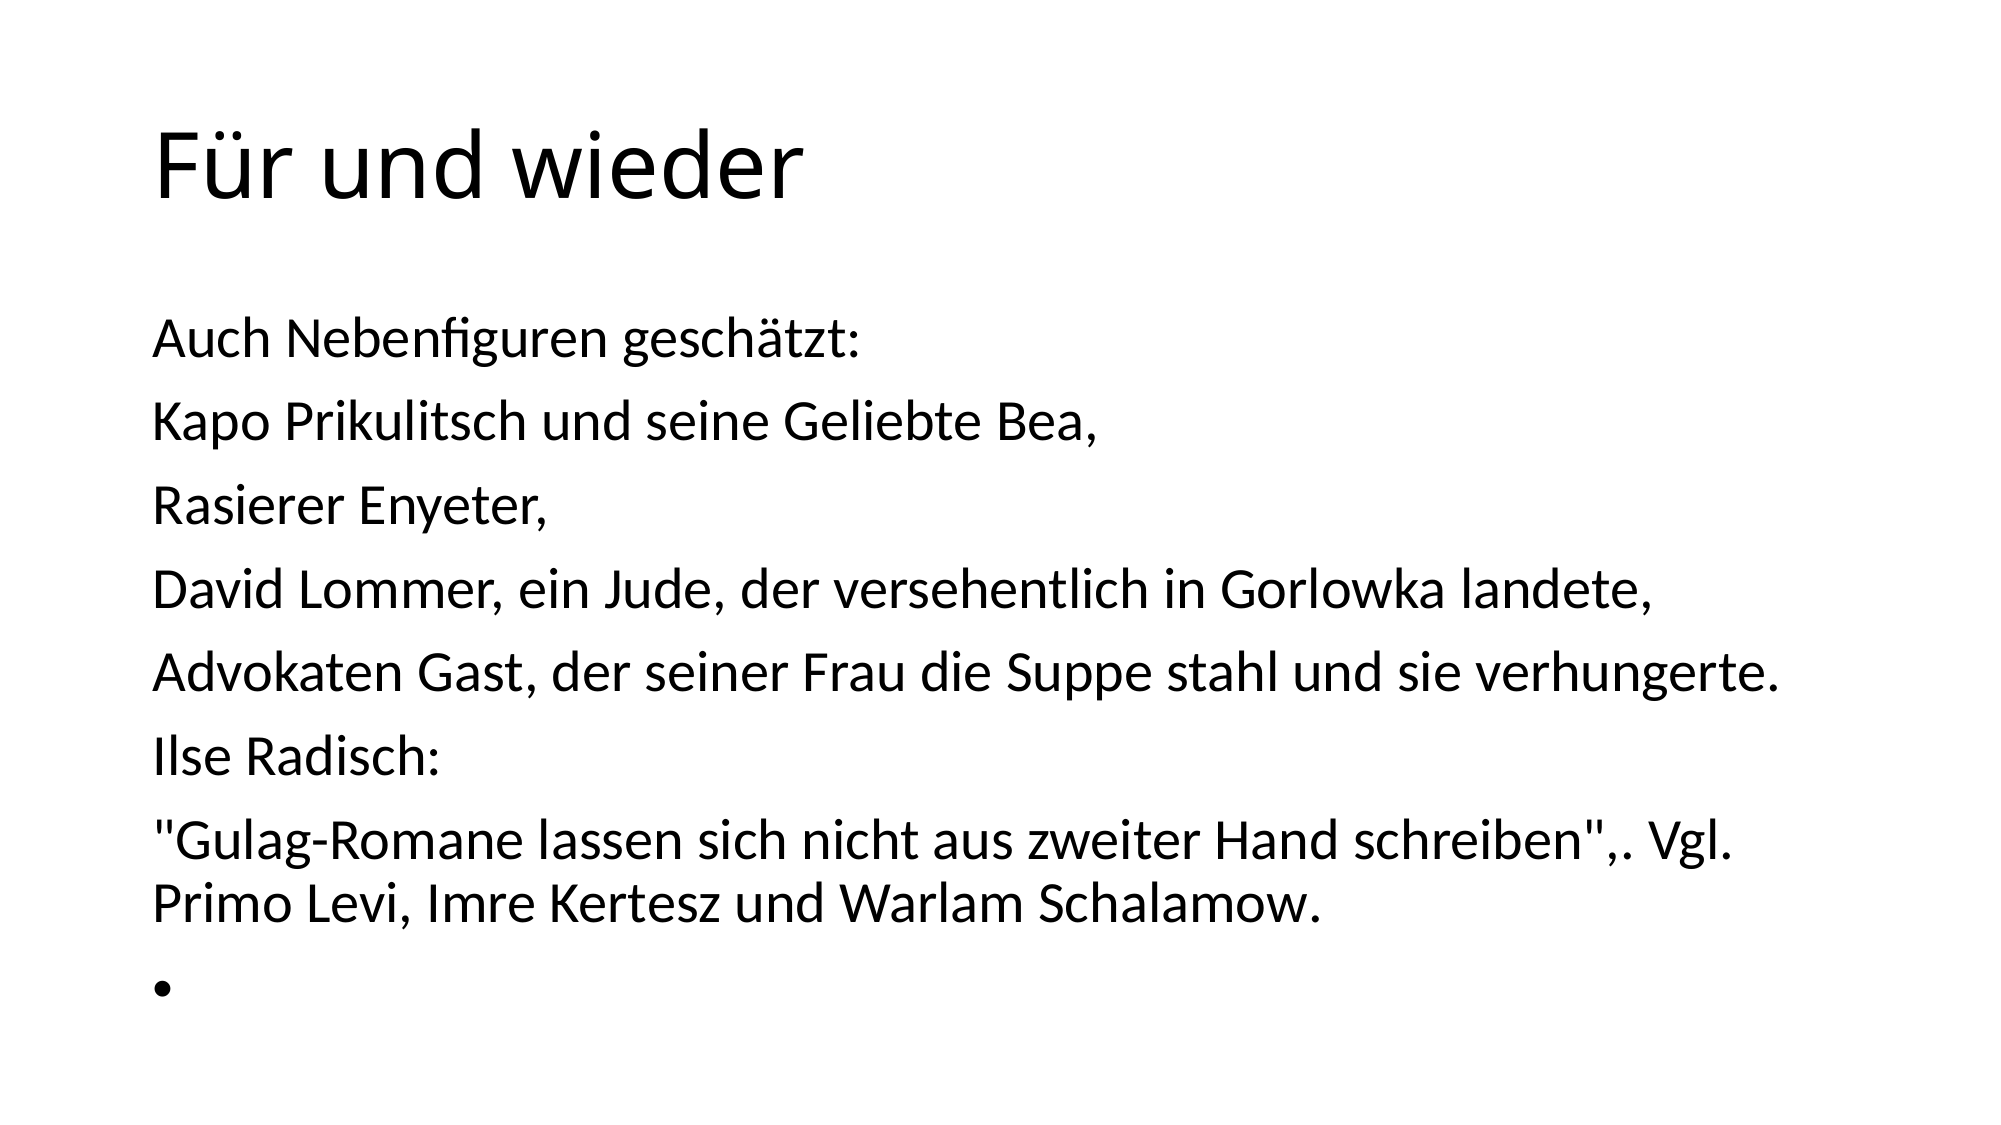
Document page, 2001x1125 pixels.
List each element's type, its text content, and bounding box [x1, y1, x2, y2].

title Für und wieder [137, 59, 1863, 278]
list Auch Nebenfiguren geschätzt: Kapo Prikulitsch und seine Geliebte Bea, Rasierer Enyeter, David Lommer, ein Jude, der versehentlich in Gorlowka landete, Advokaten Gast, der seiner Frau die Suppe stahl und sie verhungerte. Ilse Radisch: "Gulag-Romane lassen sich nicht aus zweiter Hand schreiben",. Vgl. Primo Levi, Imre Kertesz und Warlam Schalamow. [137, 299, 1863, 1014]
